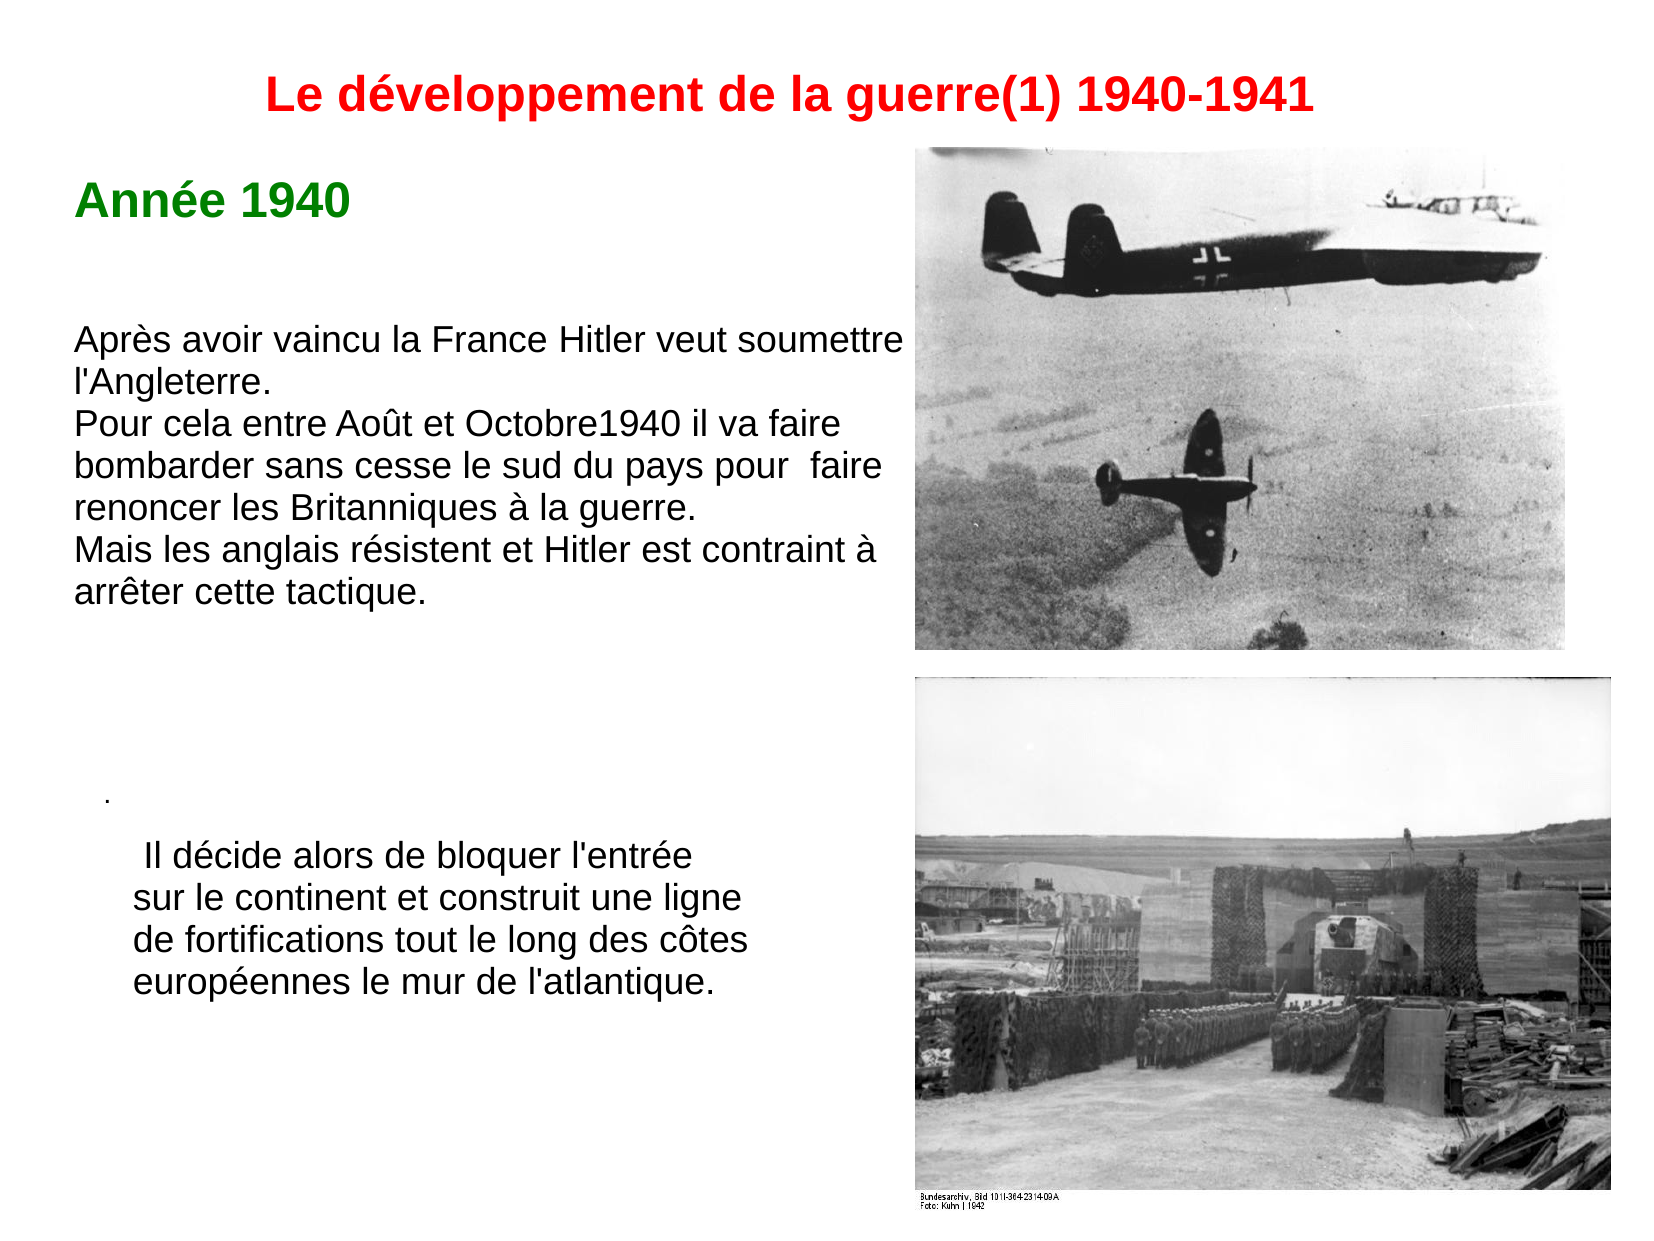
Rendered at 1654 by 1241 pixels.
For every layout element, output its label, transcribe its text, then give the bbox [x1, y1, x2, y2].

picture [915, 677, 1611, 1211]
text_box Après avoir vaincu la France Hitler veut soumettre l'Angleterre. Pour cela entre Août et Octobre1940 il va faire bombarder sans cesse le sud du pays pour faire renoncer les Britanniques à la guerre. Mais les anglais résistent et Hitler est contraint à arrêter cette tactique. [59, 268, 915, 621]
text_box Il décide alors de bloquer l'entrée sur le continent et construit une ligne de fortifications tout le long des côtes européennes le mur de l'atlantique. [118, 826, 768, 1010]
text_box Le développement de la guerre(1) 1940-1941 [236, 59, 1477, 131]
picture [915, 147, 1565, 650]
text_box Année 1940 [59, 164, 473, 237]
text_box . [88, 736, 915, 883]
